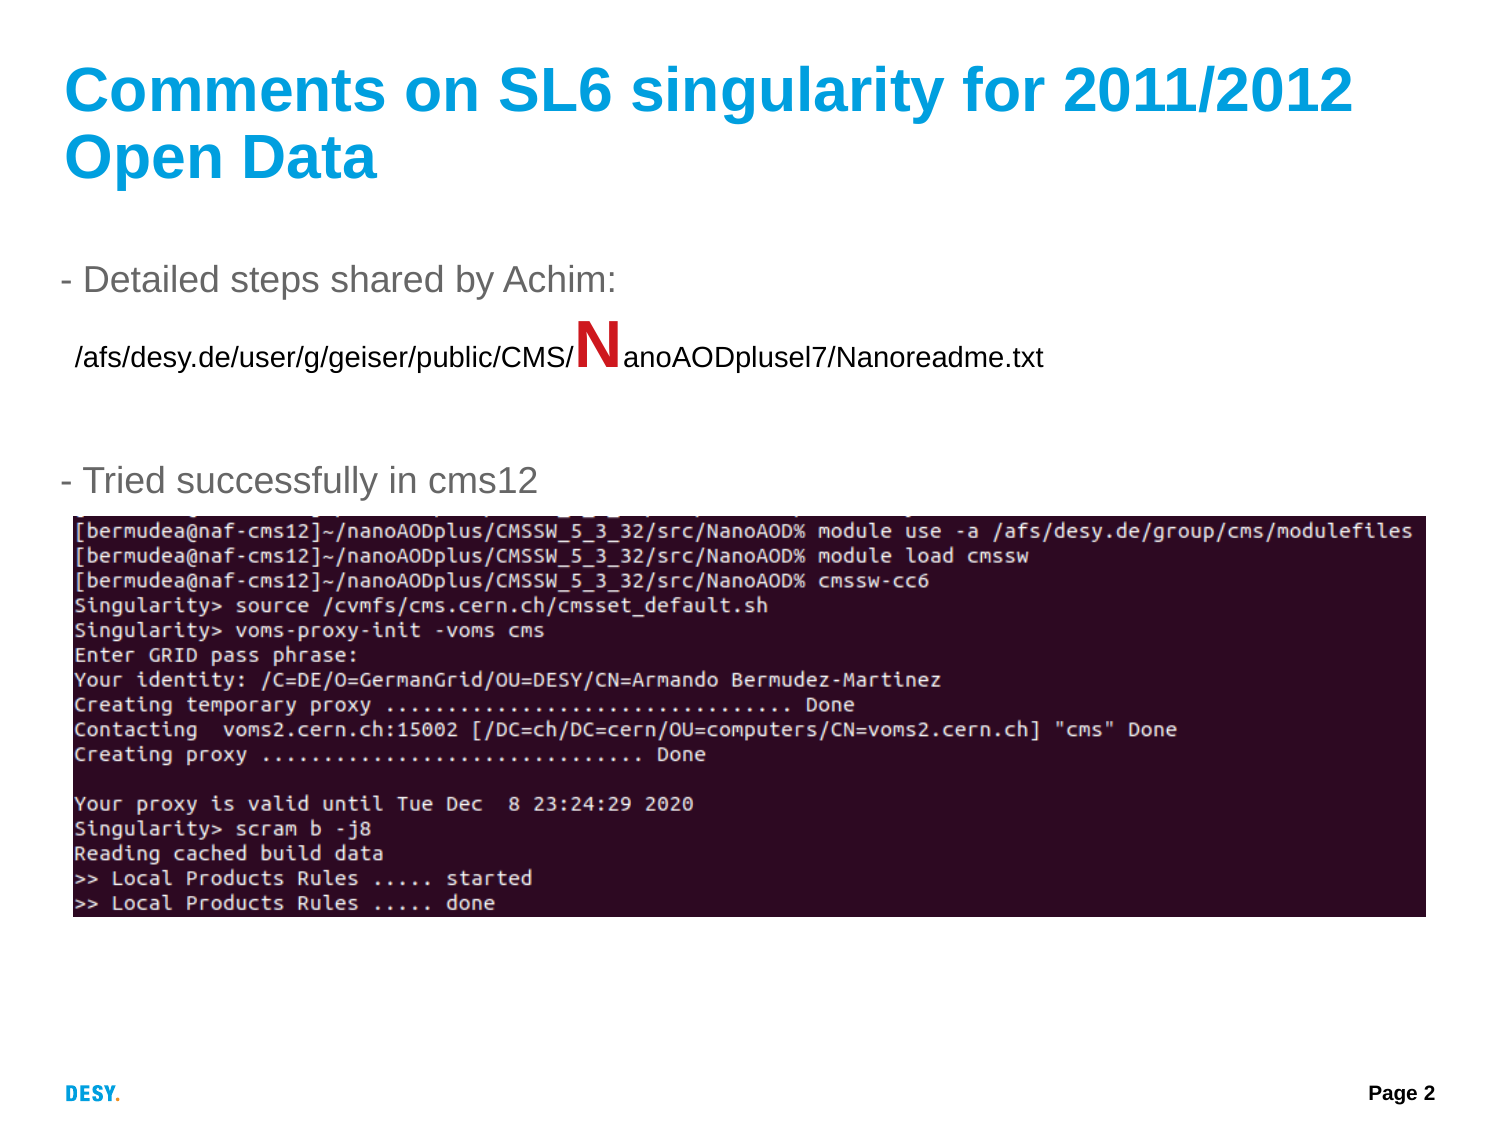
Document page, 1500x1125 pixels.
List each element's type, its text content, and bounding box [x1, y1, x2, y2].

list - Detailed steps shared by Achim: [60, 250, 1436, 311]
list - Tried successfully in cms12 [60, 451, 1436, 512]
text_box /afs/desy.de/user/g/geiser/public/CMS/NanoAODplusel7/Nanoreadme.txt [60, 311, 1286, 390]
title Comments on SL6 singularity for 2011/2012 Open Data [64, 57, 1436, 132]
picture [73, 516, 1426, 917]
